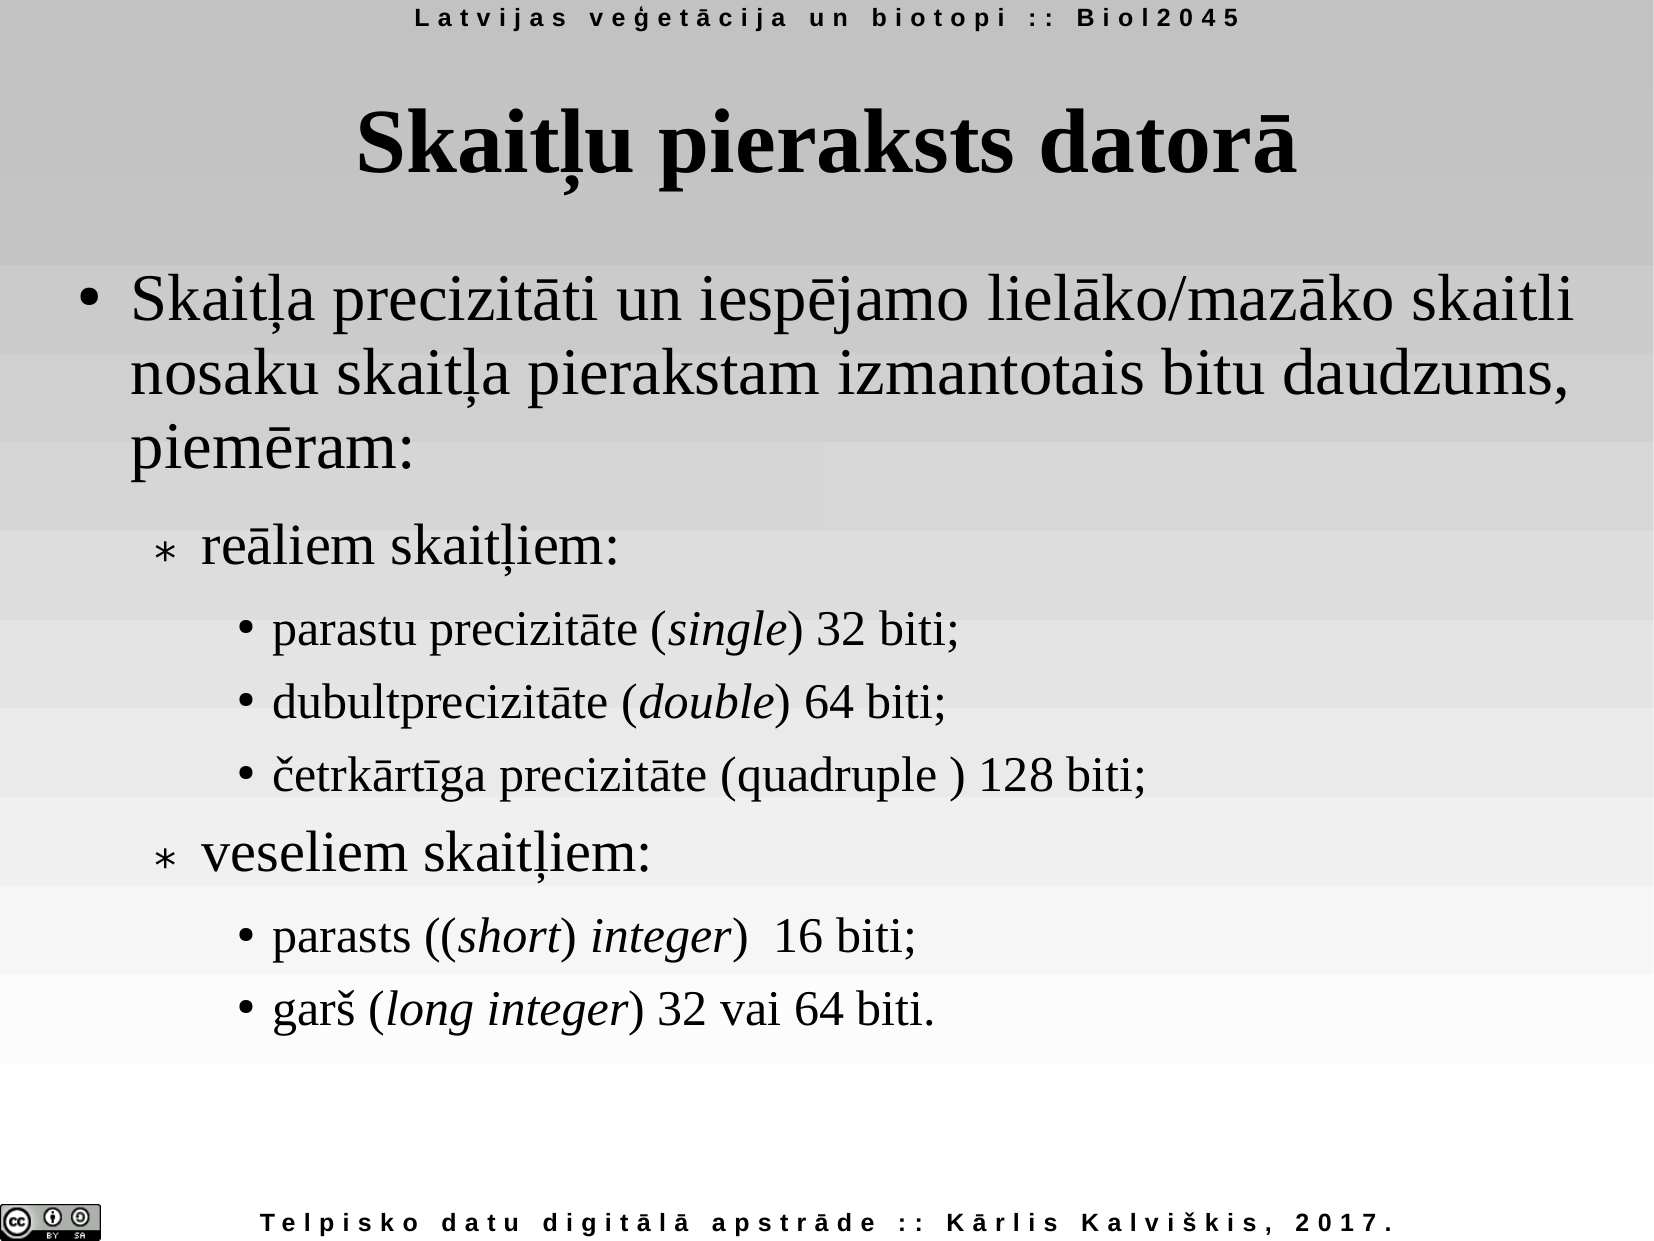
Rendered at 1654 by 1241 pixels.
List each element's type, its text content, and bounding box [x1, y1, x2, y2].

title Skaitļu pieraksts datorā [59, 37, 1596, 246]
list Skaitļa precizitāti un iespējamo lielāko/mazāko skaitli nosaku skaitļa pierakstam izmantotais bitu daudzums, piemēram: reāliem skaitļiem: parastu precizitāte (single) 32 biti; dubultprecizitāte (double) 64 biti; četrkārtīga precizitāte (quadruple ) 128 biti; veseliem skaitļiem: parasts ((short) integer) 16 biti; garš (long integer) 32 vai 64 biti. [59, 261, 1596, 1175]
picture [0, 0, 1654, 1241]
